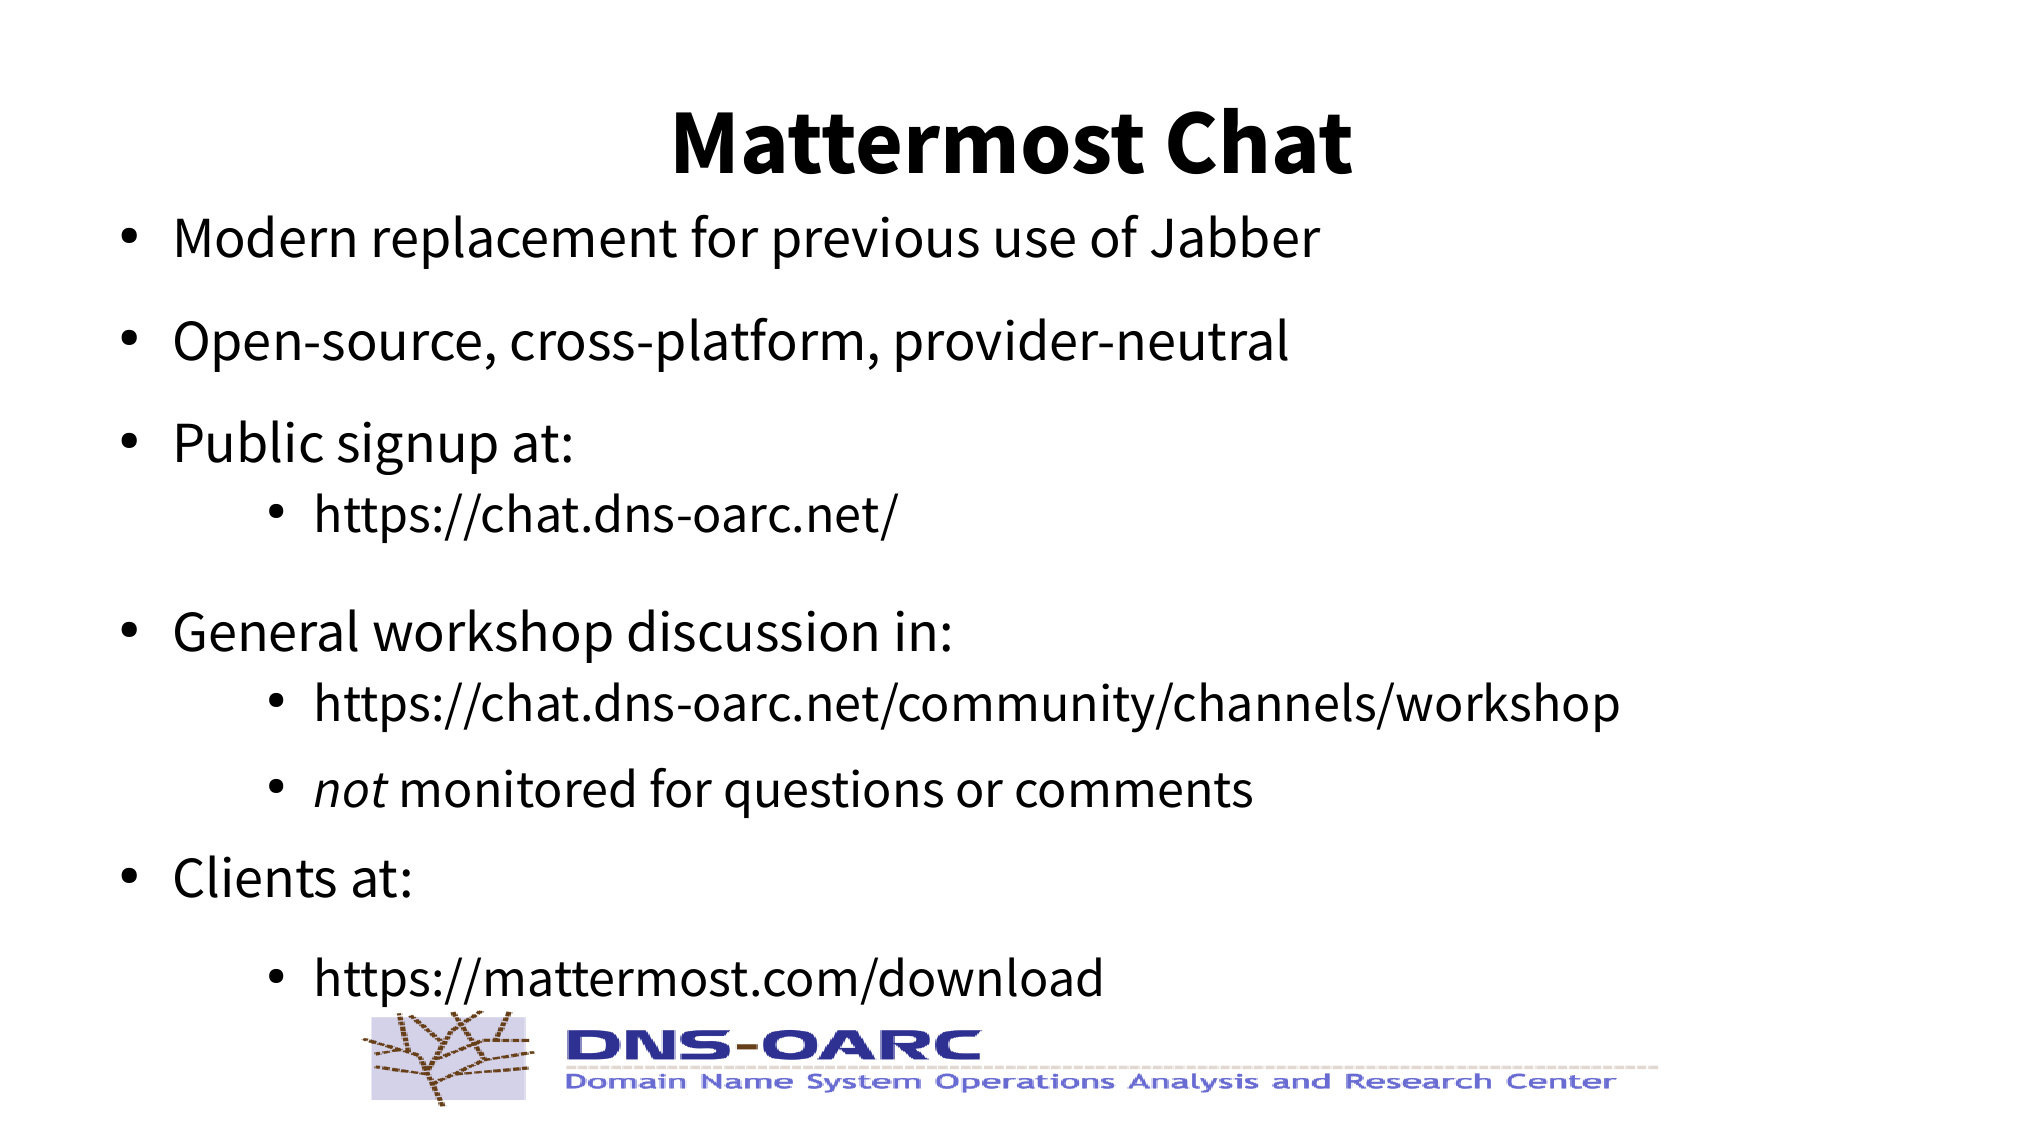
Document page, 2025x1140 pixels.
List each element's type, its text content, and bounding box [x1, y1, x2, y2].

picture [289, 1004, 1700, 1113]
title Mattermost Chat [101, 45, 1924, 200]
list Modern replacement for previous use of Jabber Open-source, cross-platform, provider-neutral Public signup at: https://chat.dns-oarc.net/ General workshop discussion in: https://chat.dns-oarc.net/community/channels/workshop not monitored for questions or comments Clients at: https://mattermost.com/download [101, 200, 1924, 862]
